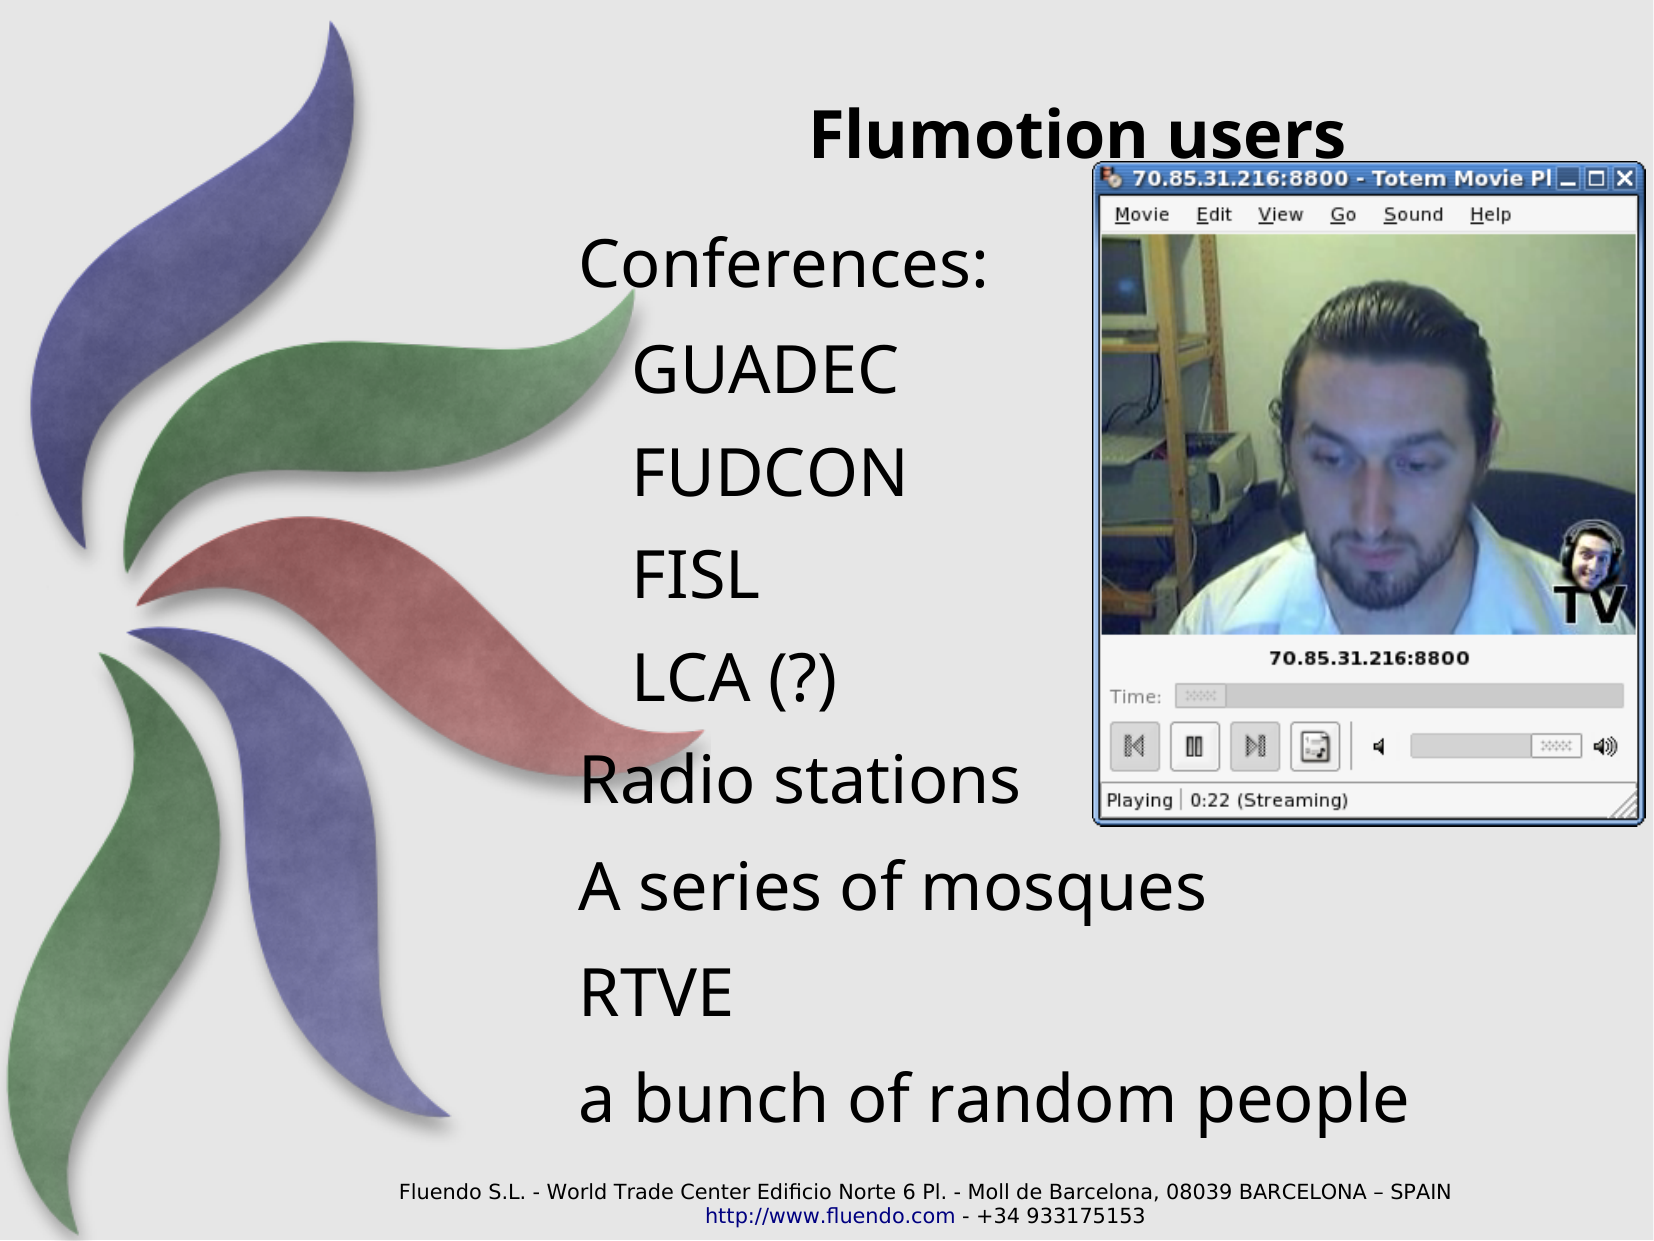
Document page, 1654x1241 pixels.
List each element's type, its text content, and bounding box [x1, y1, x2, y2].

list Conferences: GUADEC FUDCON FISL LCA (?) Radio stations A series of mosques RTVE a bunch of random people [560, 236, 1595, 1123]
title Flumotion users [560, 58, 1595, 207]
picture [1092, 161, 1646, 827]
picture [0, 0, 711, 1241]
